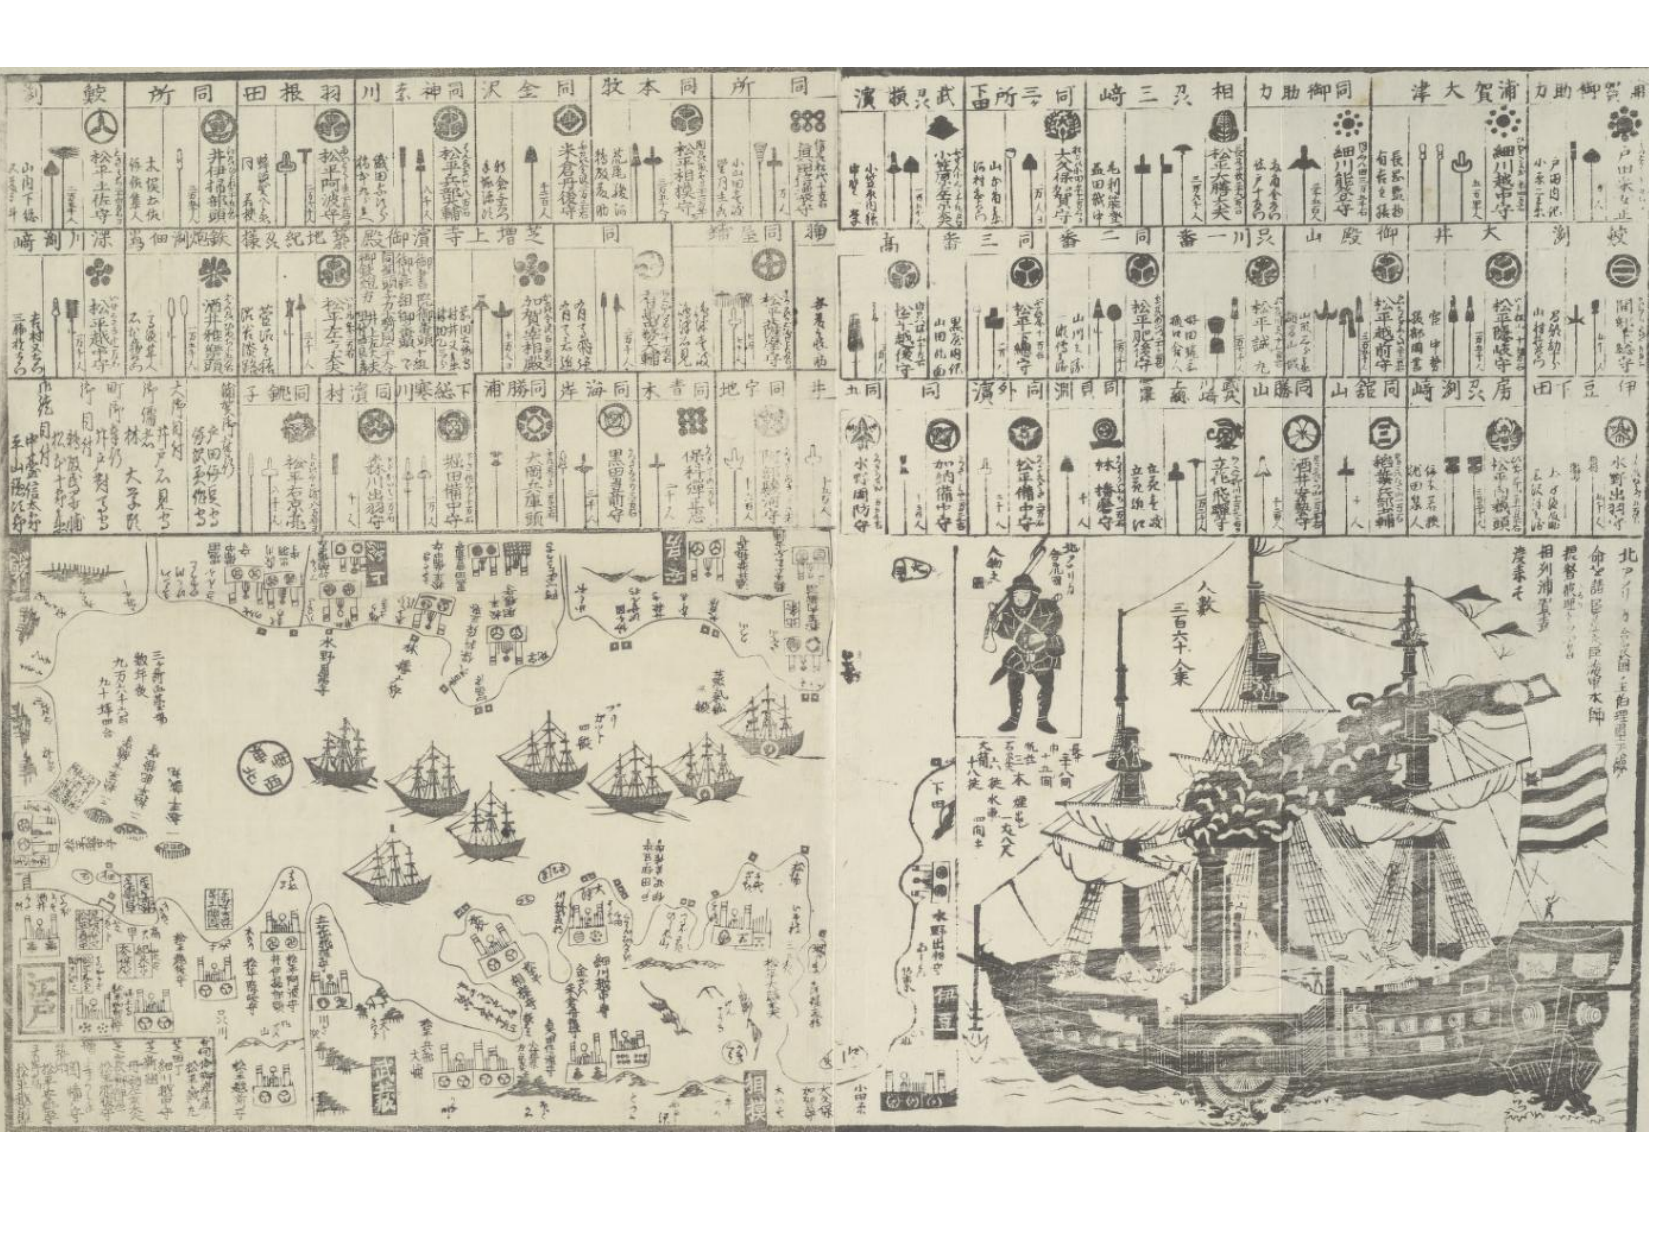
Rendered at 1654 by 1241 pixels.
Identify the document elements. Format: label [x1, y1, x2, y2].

picture [0, 67, 1649, 1132]
